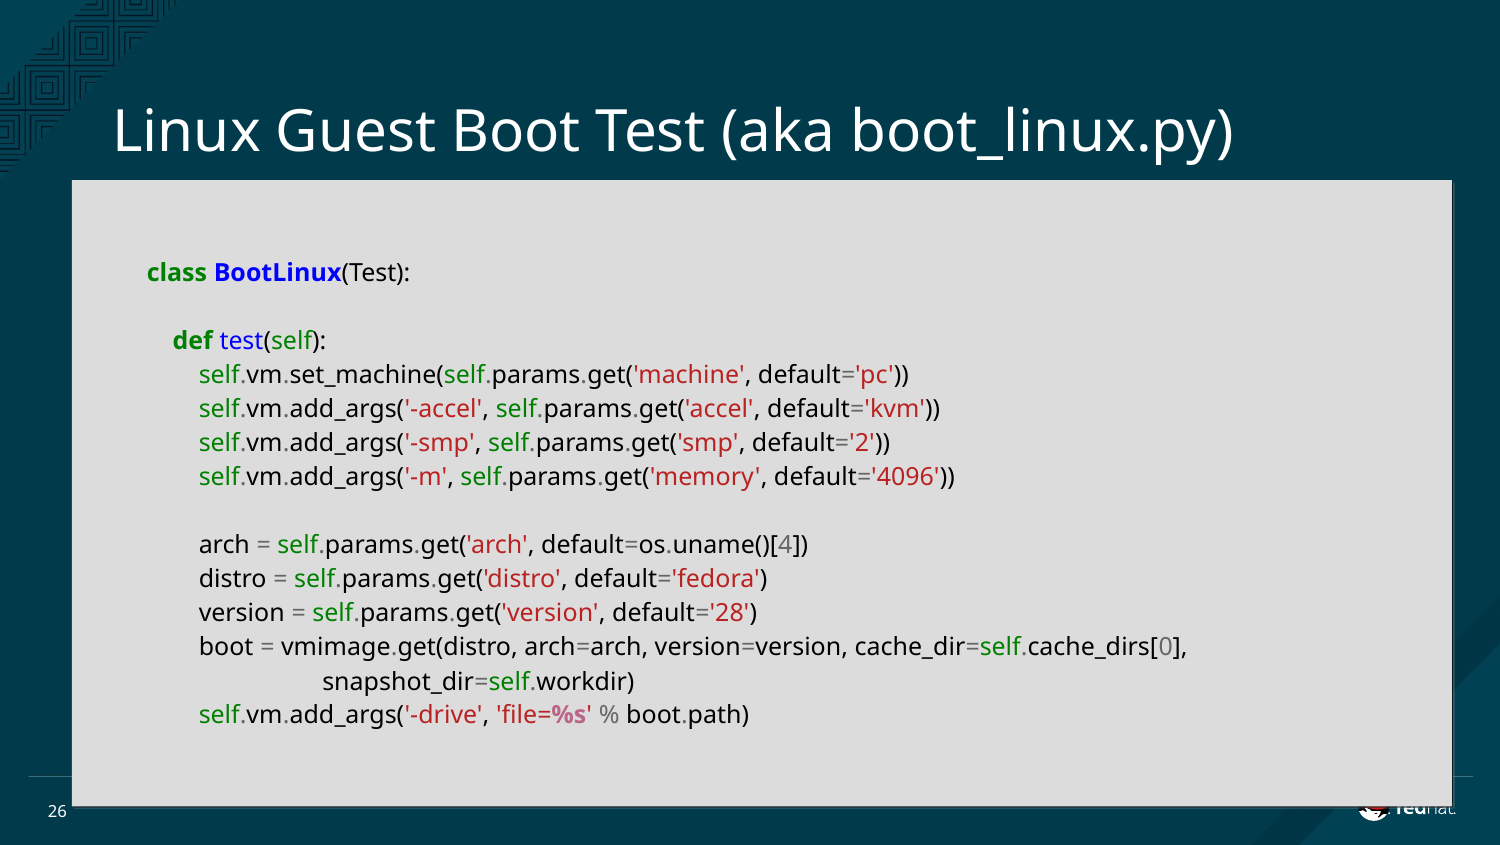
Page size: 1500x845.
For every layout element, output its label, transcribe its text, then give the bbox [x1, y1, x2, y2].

text_box class BootLinux(Test): def test(self): self.vm.set_machine(self.params.get('machine', default='pc')) self.vm.add_args('-accel', self.params.get('accel', default='kvm')) self.vm.add_args('-smp', self.params.get('smp', default='2')) self.vm.add_args('-m', self.params.get('memory', default='4096')) arch = self.params.get('arch', default=os.uname()[4]) distro = self.params.get('distro', default='fedora') version = self.params.get('version', default='28') boot = vmimage.get(distro, arch=arch, version=version, cache_dir=self.cache_dirs[0], snapshot_dir=self.workdir) self.vm.add_args('-drive', 'file=%s' % boot.path) [71, 180, 1452, 770]
picture [99, 38, 103, 49]
title Linux Guest Boot Test (aka boot_linux.py) [112, 0, 1388, 169]
